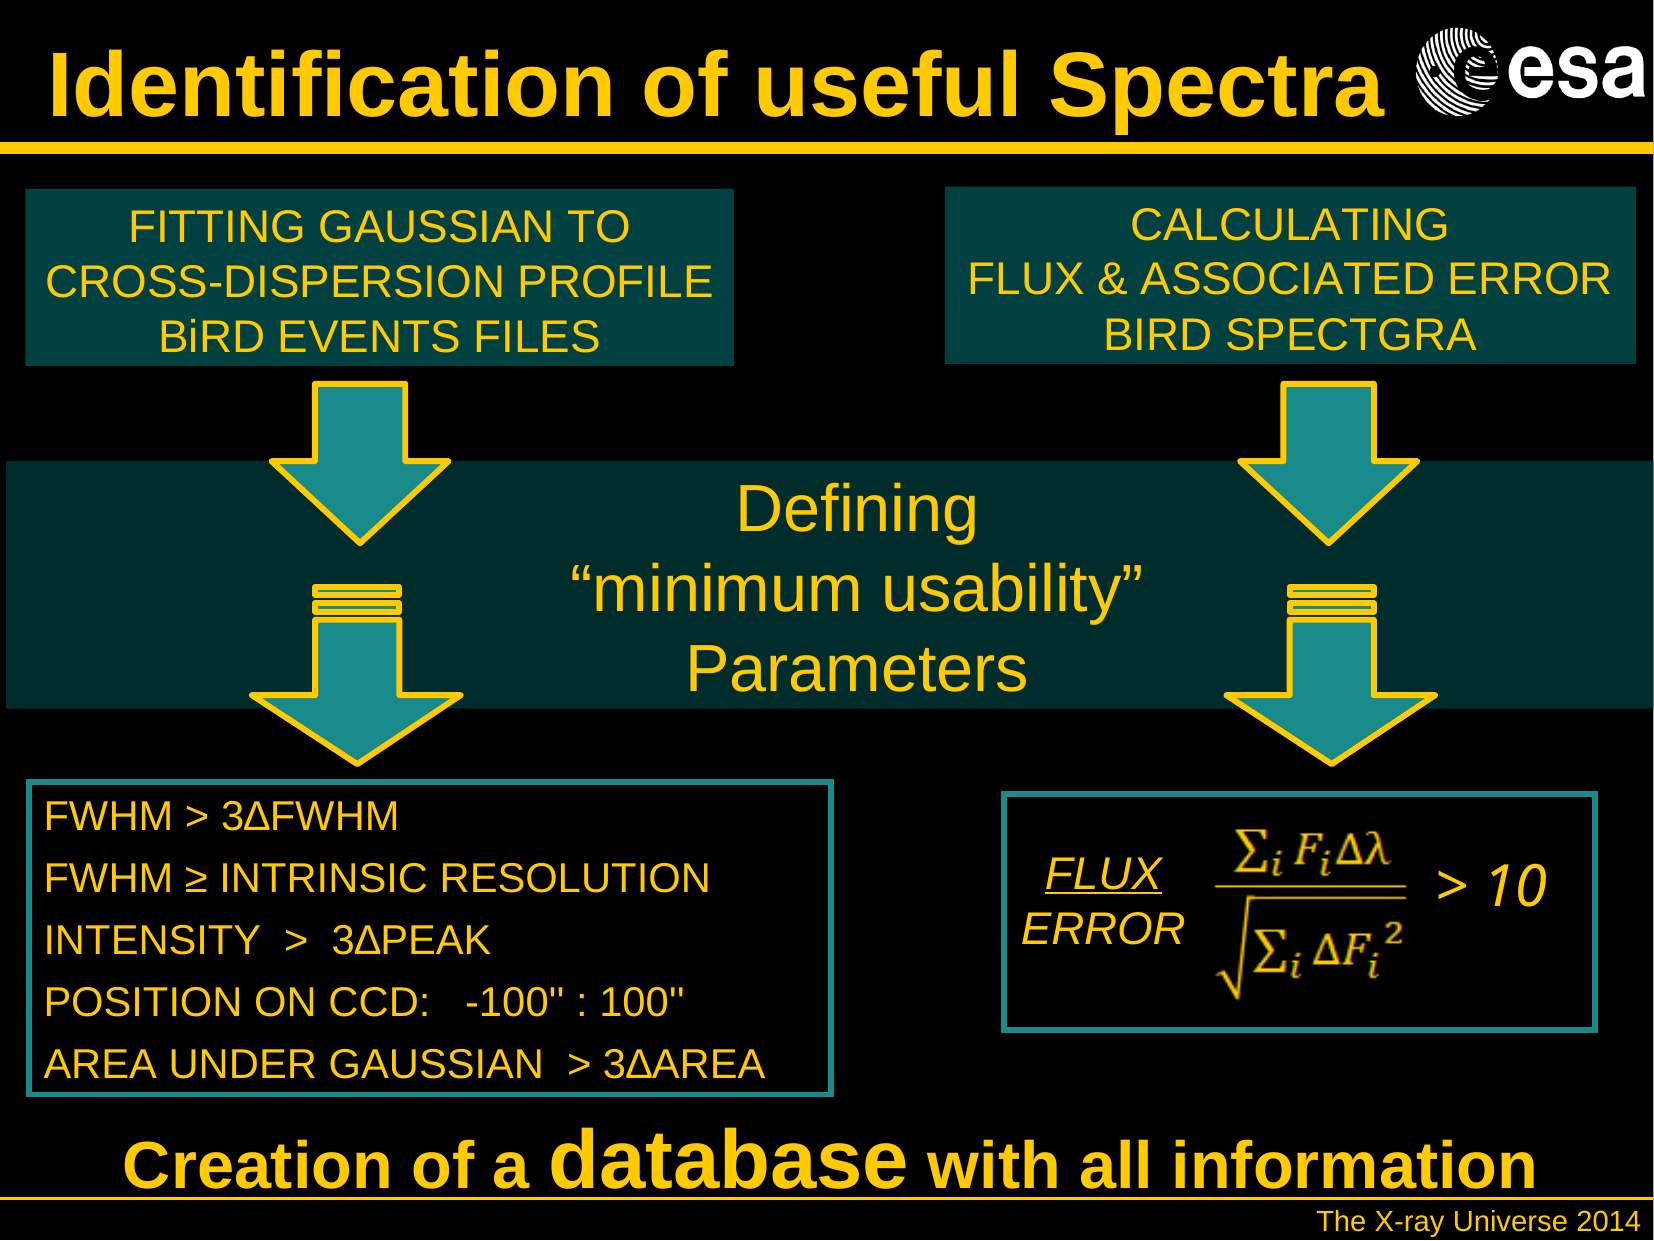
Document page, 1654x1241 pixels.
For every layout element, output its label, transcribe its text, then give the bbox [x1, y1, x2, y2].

picture [1190, 817, 1430, 1009]
text_box FWHM > 3∆FWHM FWHM ≥ INTRINSIC RESOLUTION INTENSITY > 3∆PEAK POSITION ON CCD: -100'' : 100'' AREA UNDER GAUSSIAN > 3∆AREA [28, 781, 832, 1095]
text_box [271, 383, 449, 544]
text_box [315, 587, 400, 596]
text_box Defining “minimum usability” Parameters [5, 460, 1654, 709]
text_box FLUX ERROR [974, 836, 1190, 989]
text_box [1226, 619, 1436, 765]
picture [1613, 23, 1648, 119]
text_box [1289, 603, 1374, 612]
title Identification of useful Spectra [47, 11, 1613, 142]
text_box Creation of a database with all information [37, 1097, 1624, 1197]
text_box > 10 [1430, 840, 1595, 960]
text_box [315, 603, 400, 612]
text_box FITTING GAUSSIAN TO CROSS-DISPERSION PROFILE BiRD EVENTS FILES [25, 188, 735, 367]
text_box [251, 619, 461, 765]
text_box [1239, 383, 1418, 544]
text_box [1289, 587, 1374, 596]
text_box The X-ray Universe 2014 [0, 1203, 1642, 1237]
text_box CALCULATING FLUX & ASSOCIATED ERROR BIRD SPECTGRA [944, 186, 1637, 364]
